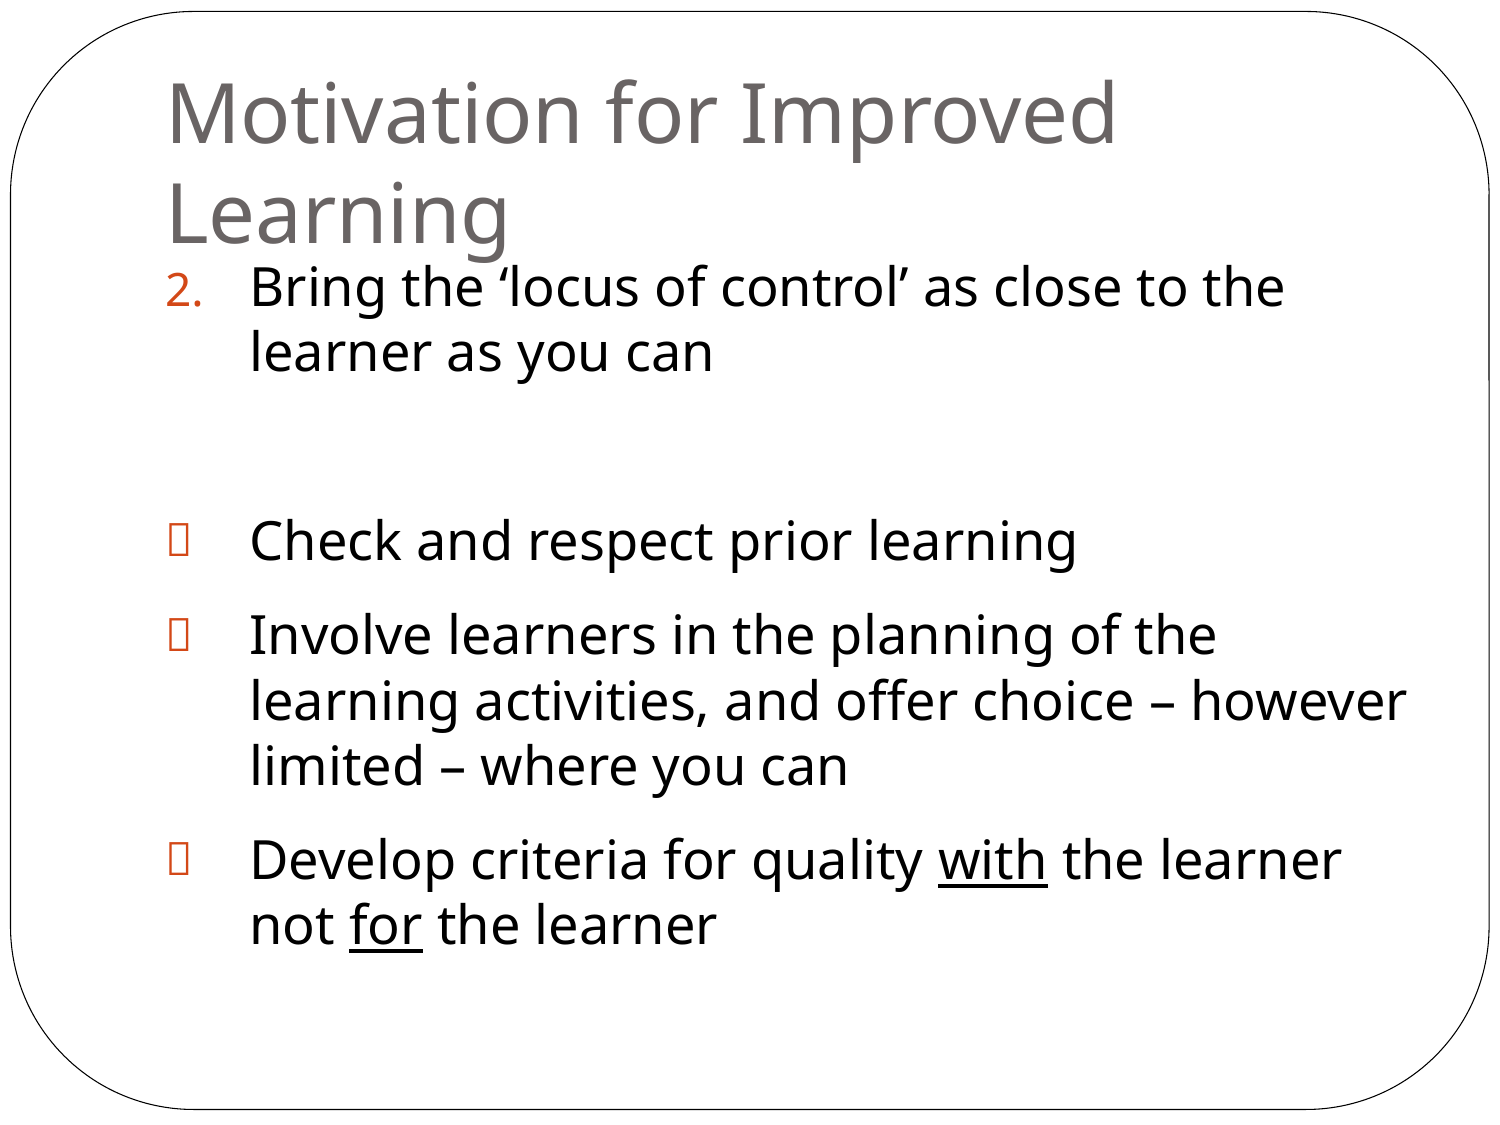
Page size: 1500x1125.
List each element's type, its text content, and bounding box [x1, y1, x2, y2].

list Bring the ‘locus of control’ as close to the learner as you can Check and respect prior learning Involve learners in the planning of the learning activities, and offer choice – however limited – where you can Develop criteria for quality with the learner not for the learner [150, 237, 1425, 1058]
title Motivation for Improved Learning [150, 45, 1425, 233]
